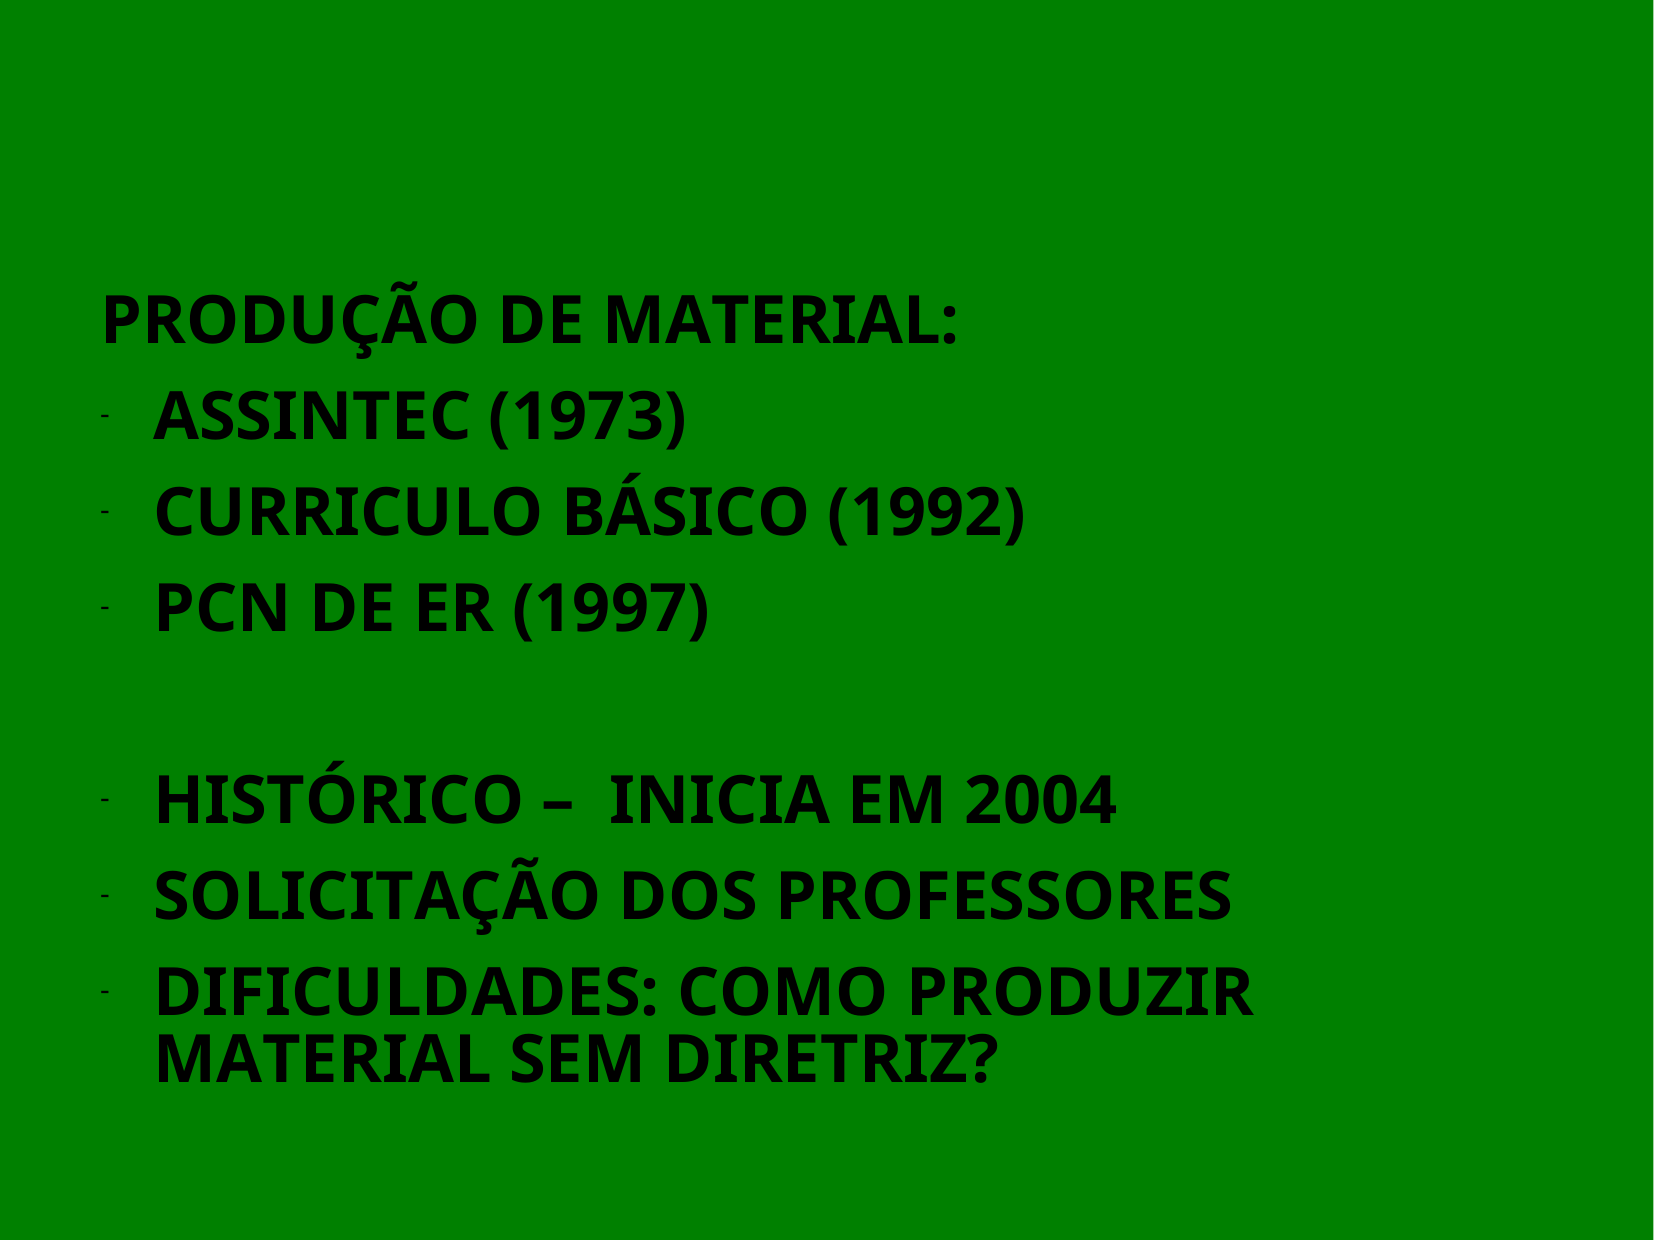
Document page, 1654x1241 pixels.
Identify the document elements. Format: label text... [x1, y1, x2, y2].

list PRODUÇÃO DE MATERIAL: ASSINTEC (1973) CURRICULO BÁSICO (1992) PCN DE ER (1997) HISTÓRICO – INICIA EM 2004 SOLICITAÇÃO DOS PROFESSORES DIFICULDADES: COMO PRODUZIR MATERIAL SEM DIRETRIZ? [82, 290, 1571, 1109]
